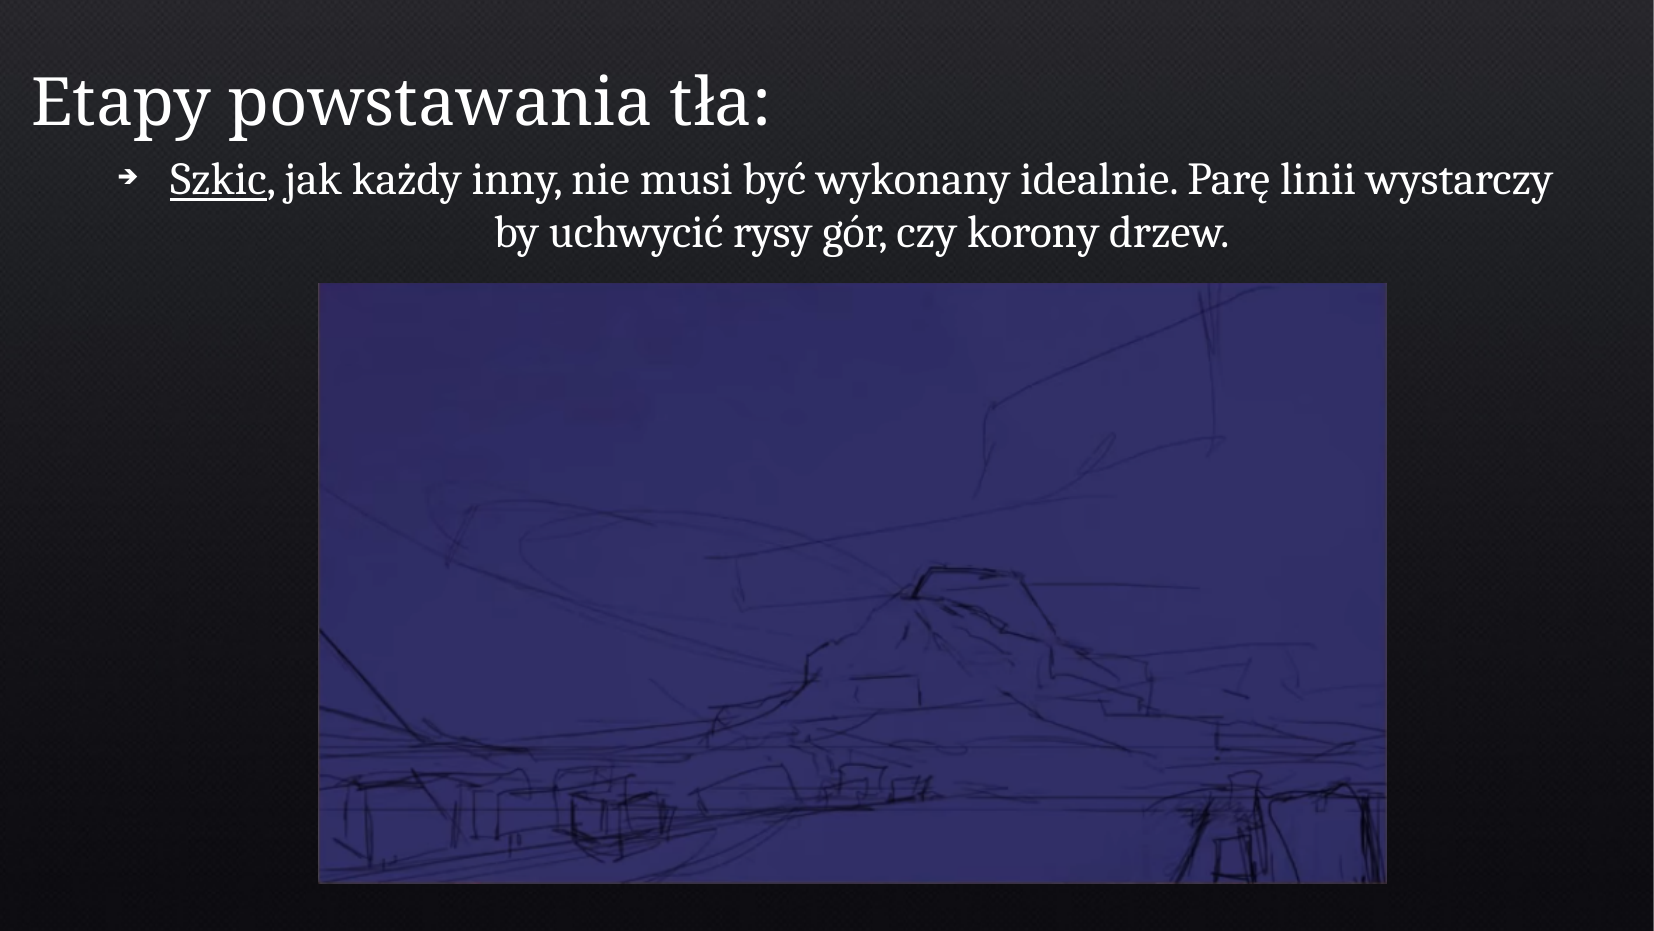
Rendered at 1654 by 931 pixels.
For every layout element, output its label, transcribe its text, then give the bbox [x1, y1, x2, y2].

picture [0, 0, 1654, 931]
title Etapy powstawania tła: [0, 21, 1146, 178]
list Szkic, jak każdy inny, nie musi być wykonany idealnie. Parę linii wystarczy by uchwycić rysy gór, czy korony drzew. [82, 153, 1571, 693]
